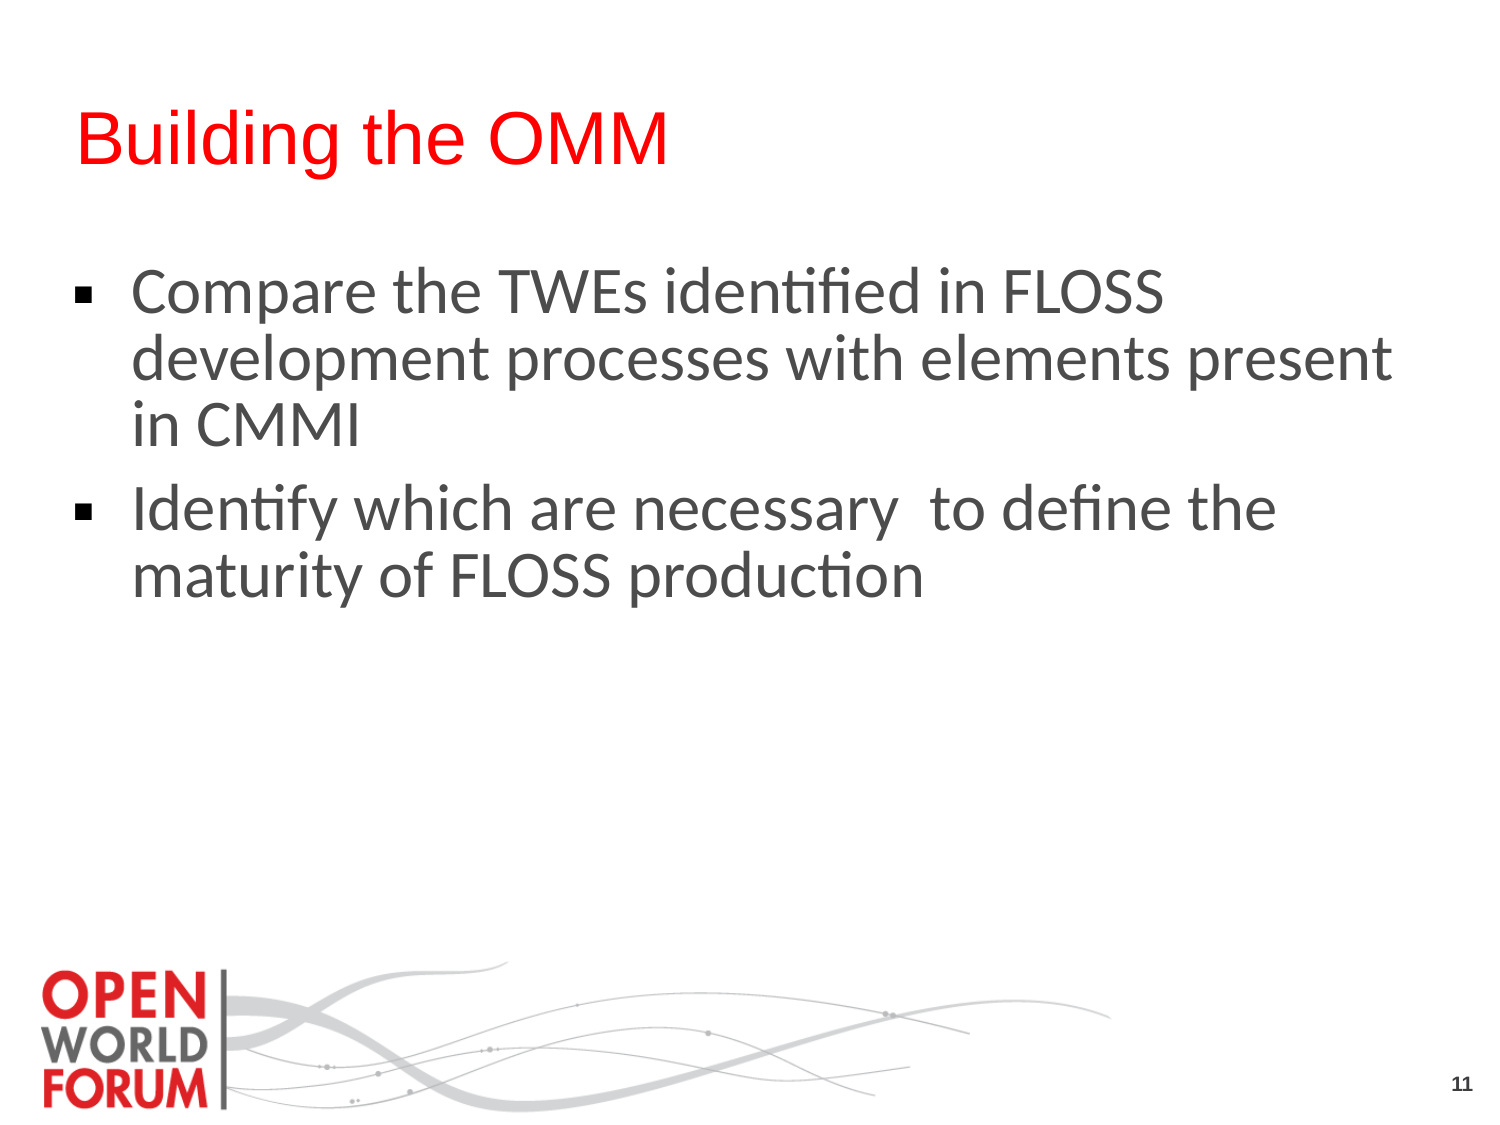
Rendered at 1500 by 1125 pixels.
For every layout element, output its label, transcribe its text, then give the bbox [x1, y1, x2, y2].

list Compare the TWEs identified in FLOSS development processes with elements present in CMMI Identify which are necessary to define the maturity of FLOSS production [75, 263, 1425, 991]
picture [41, 957, 1112, 1119]
title Building the OMM [75, 52, 1425, 226]
